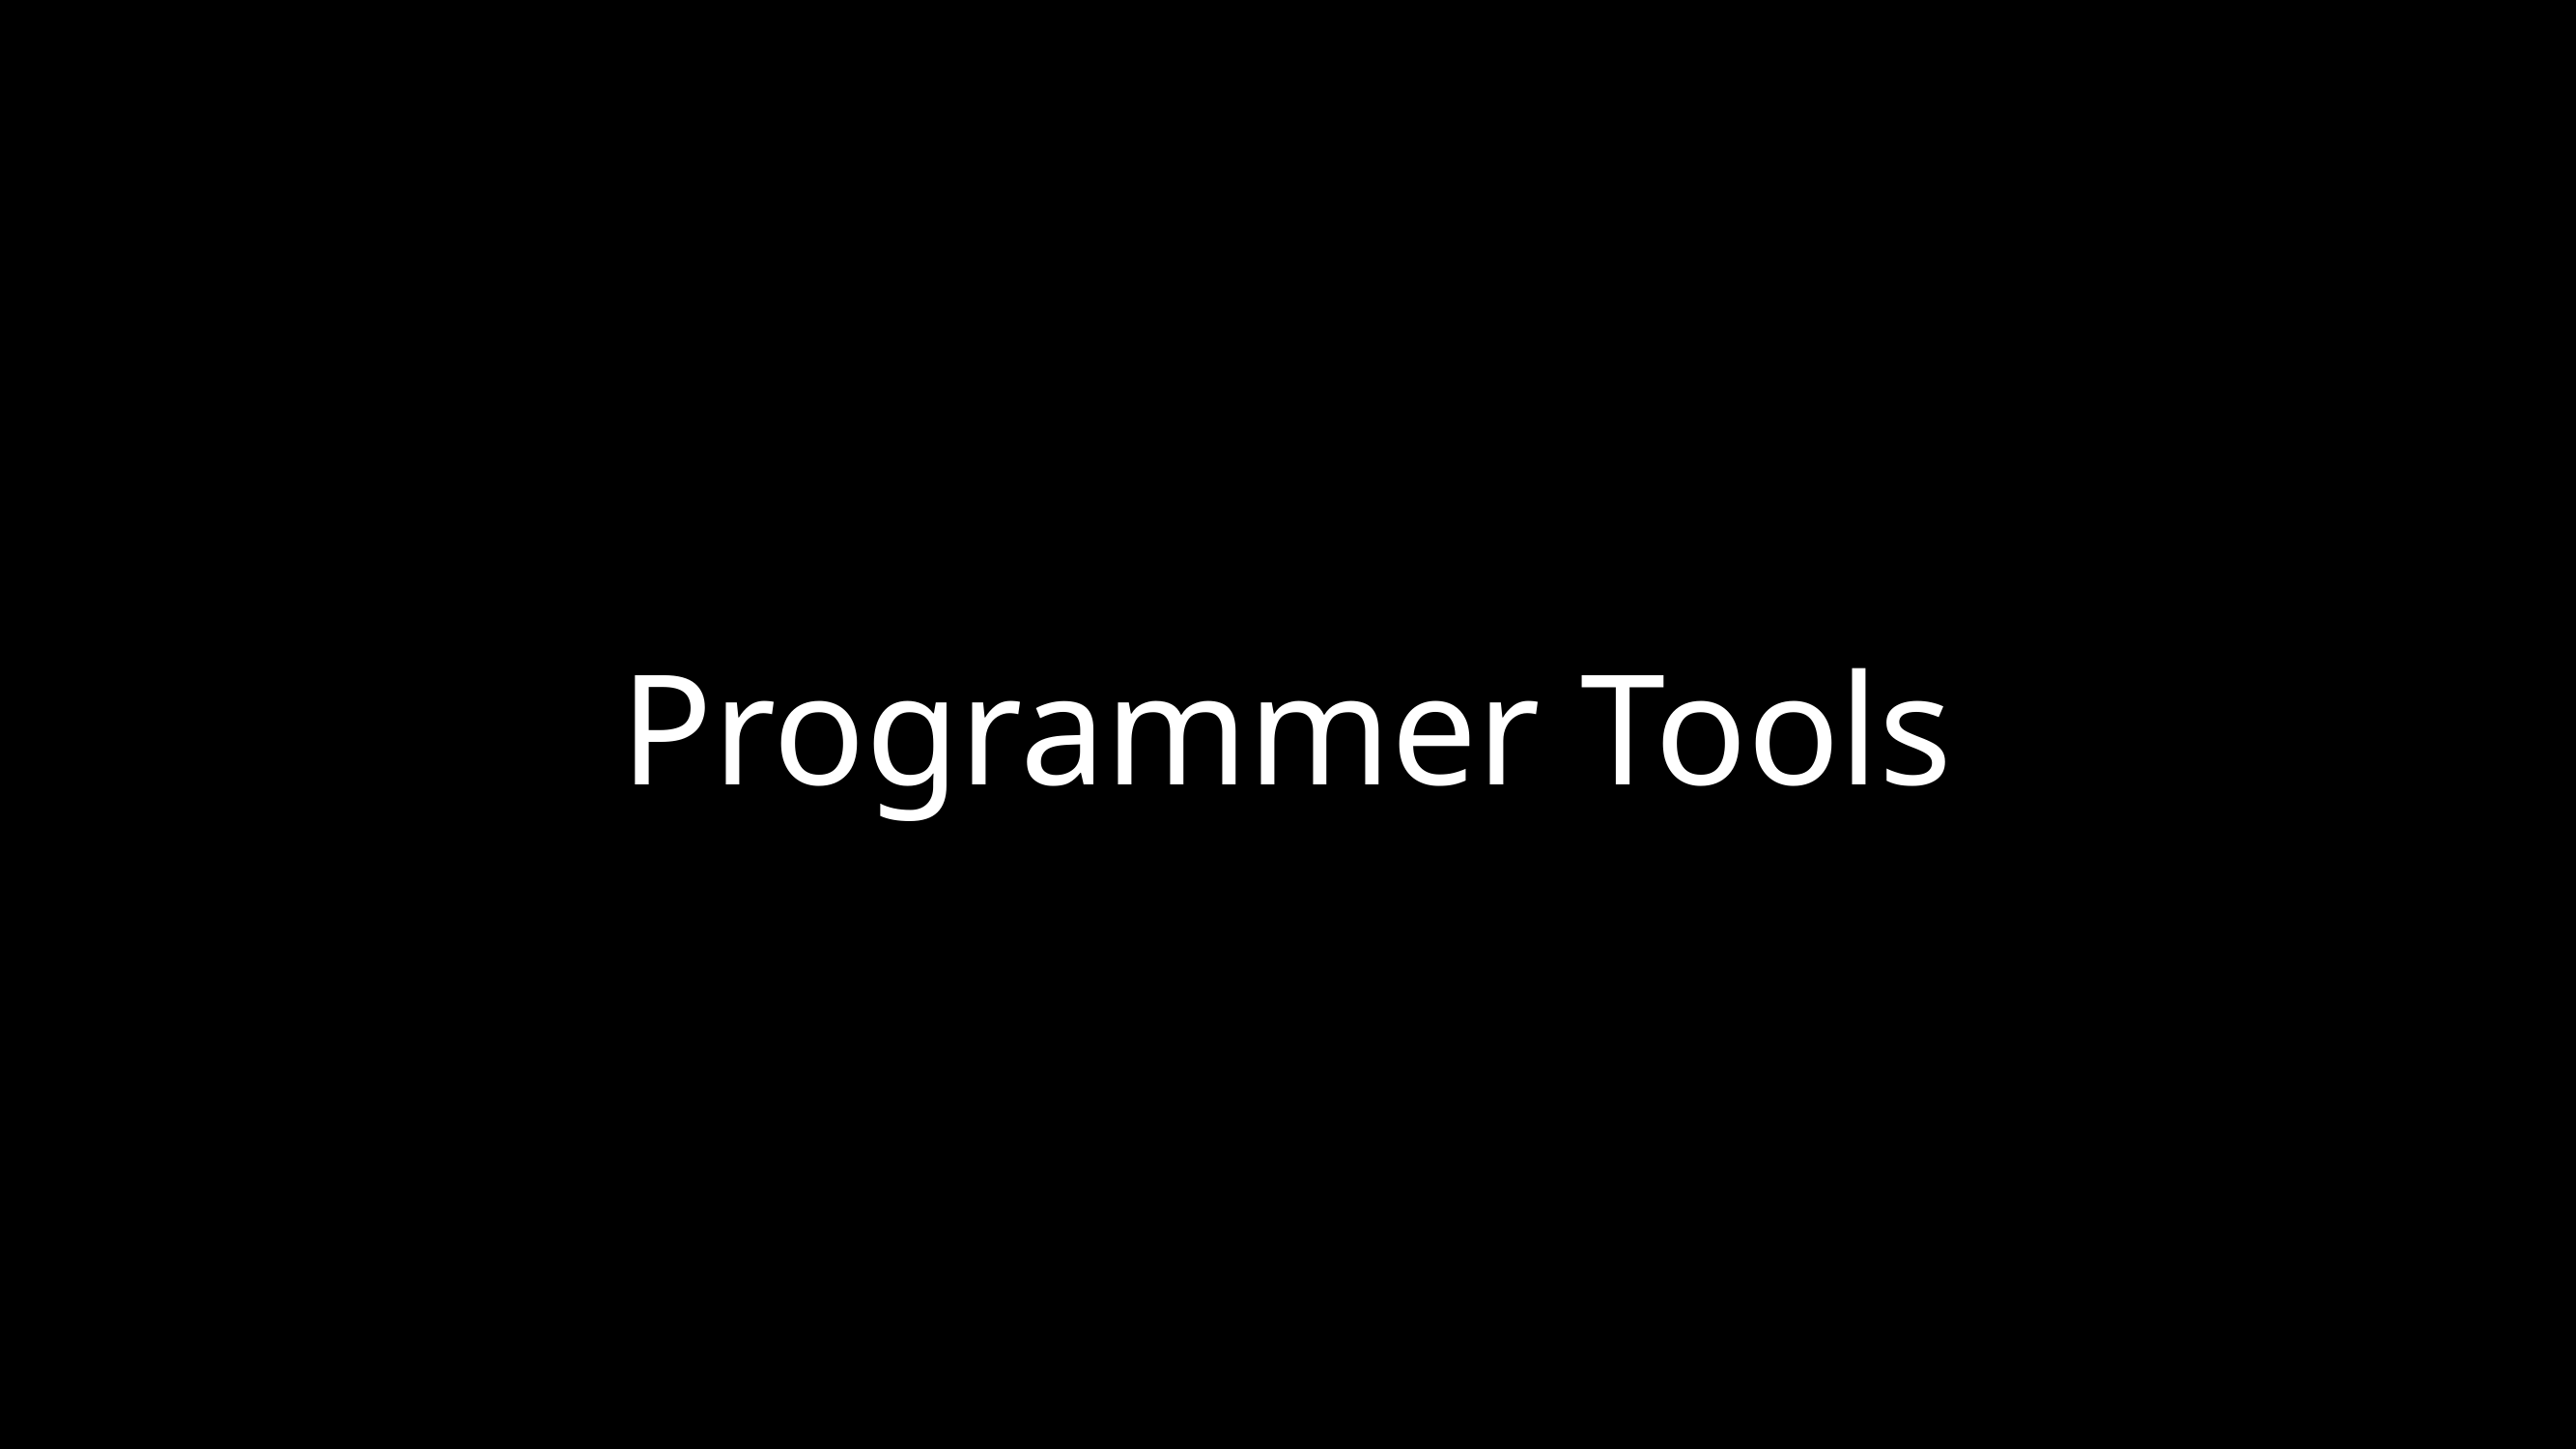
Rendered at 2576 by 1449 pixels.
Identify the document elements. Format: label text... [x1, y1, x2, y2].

title Programmer Tools [183, 440, 2392, 1007]
